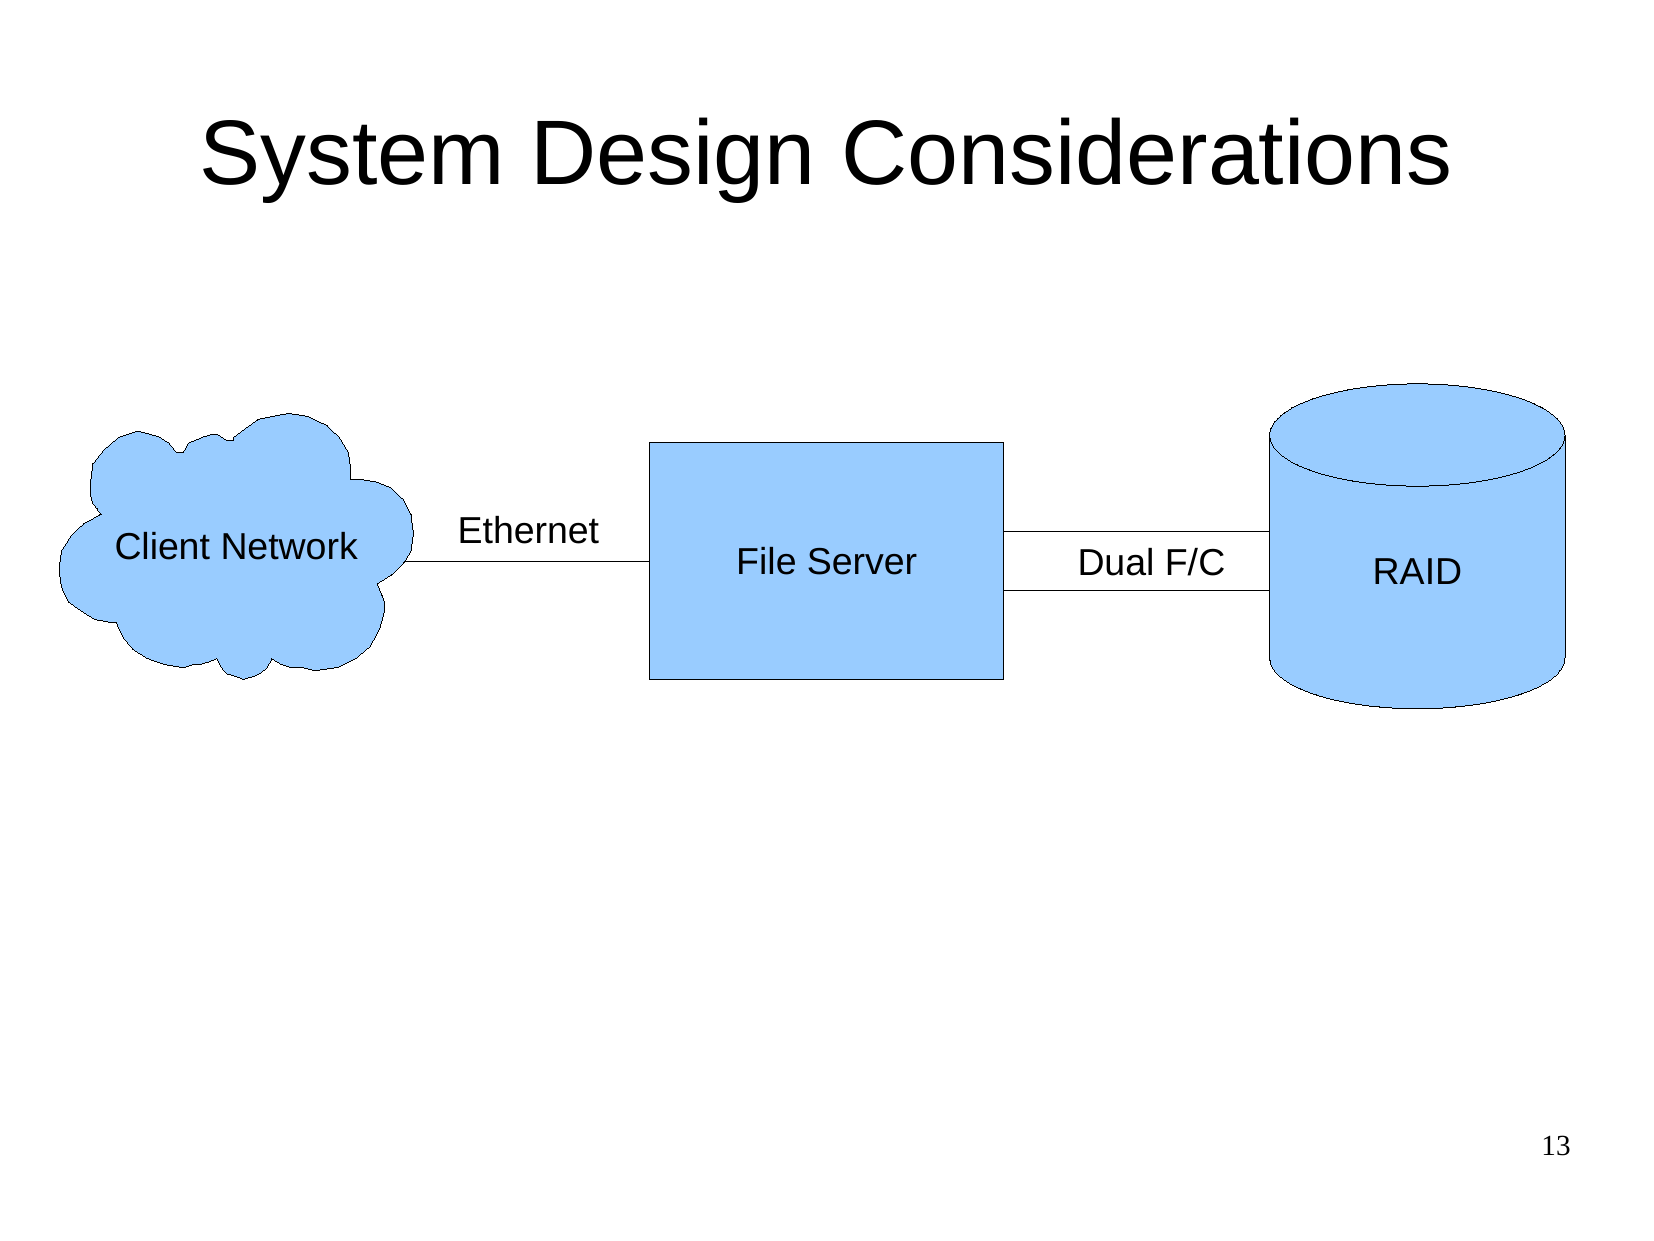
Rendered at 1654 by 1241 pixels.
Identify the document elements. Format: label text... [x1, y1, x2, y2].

text_box Client Network [59, 413, 414, 680]
text_box Ethernet [442, 501, 615, 559]
text_box Dual F/C [1062, 533, 1241, 591]
text_box RAID [1269, 383, 1566, 709]
text_box File Server [649, 442, 1004, 680]
title System Design Considerations [82, 49, 1571, 257]
